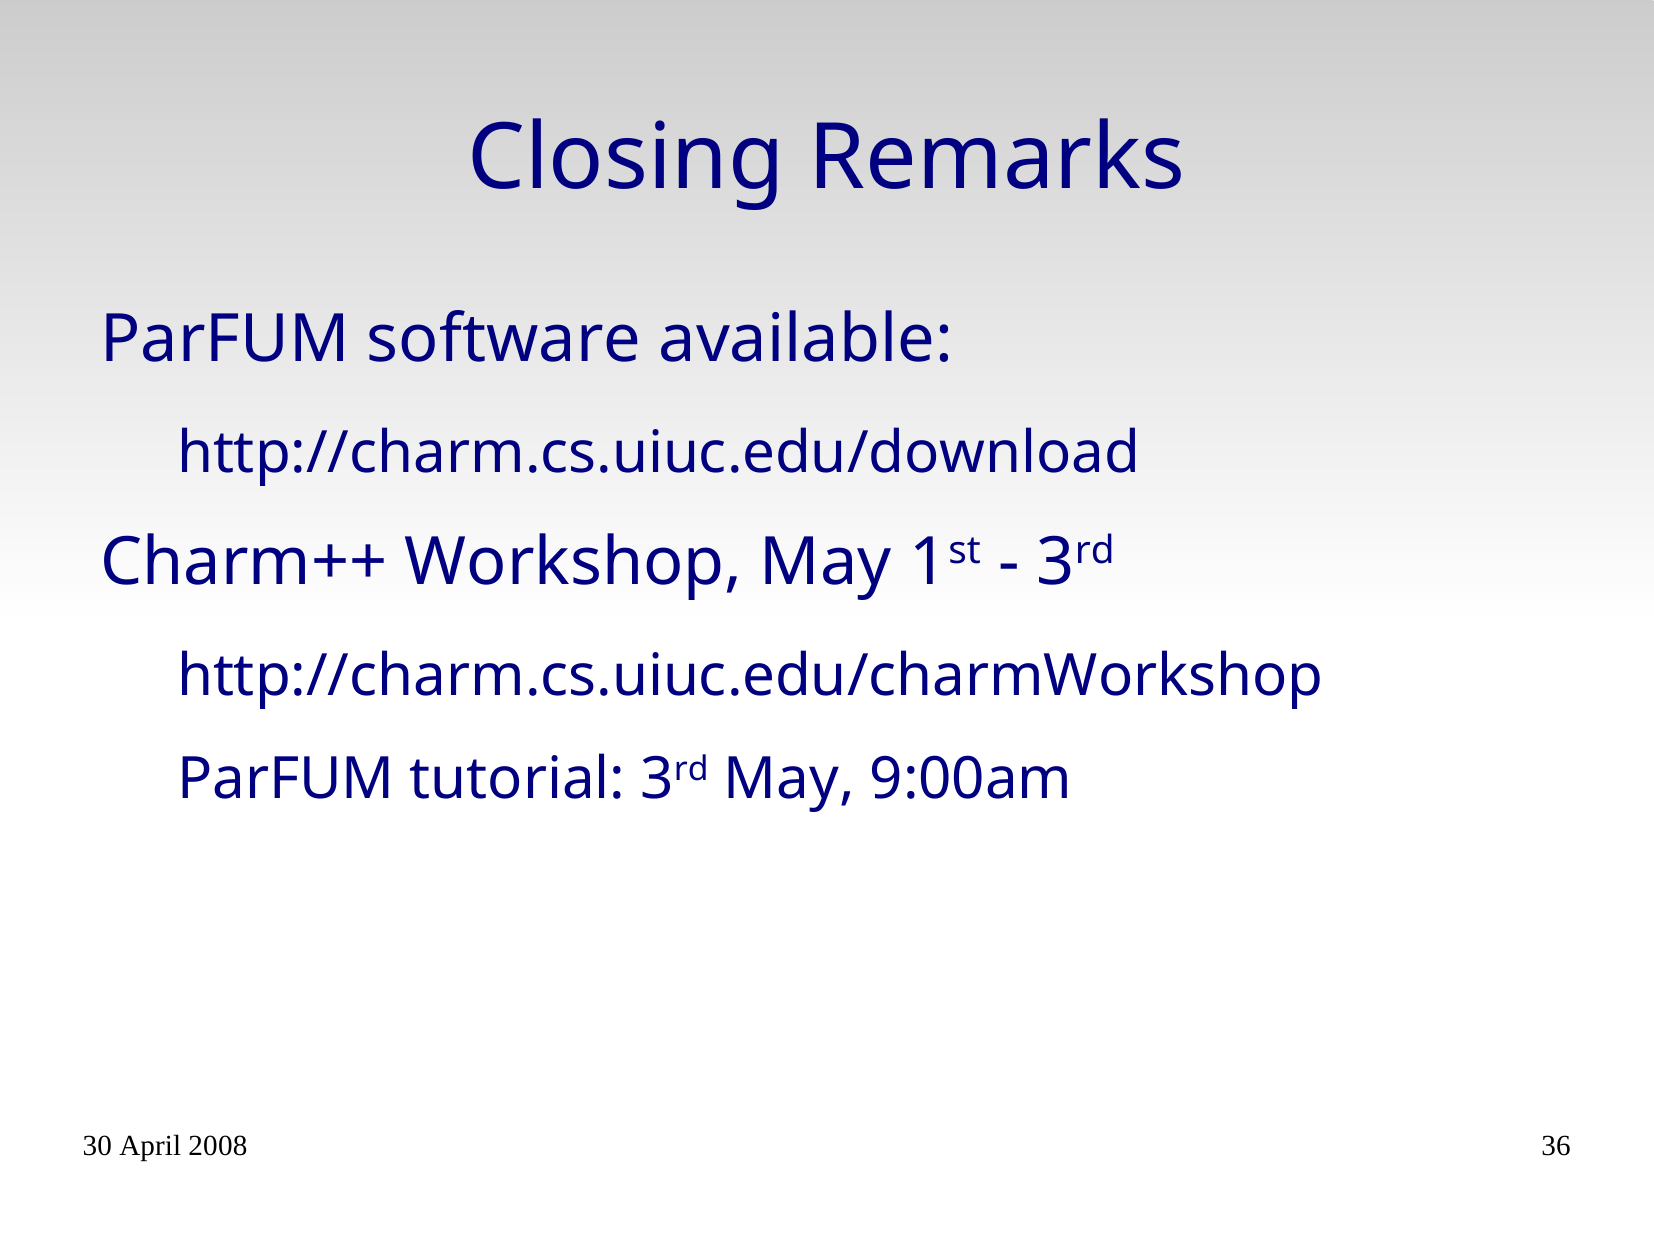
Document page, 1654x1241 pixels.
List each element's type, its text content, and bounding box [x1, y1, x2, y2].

list ParFUM software available: http://charm.cs.uiuc.edu/download Charm++ Workshop, May 1st - 3rd http://charm.cs.uiuc.edu/charmWorkshop ParFUM tutorial: 3rd May, 9:00am [82, 290, 1571, 1094]
title Closing Remarks [82, 49, 1571, 257]
